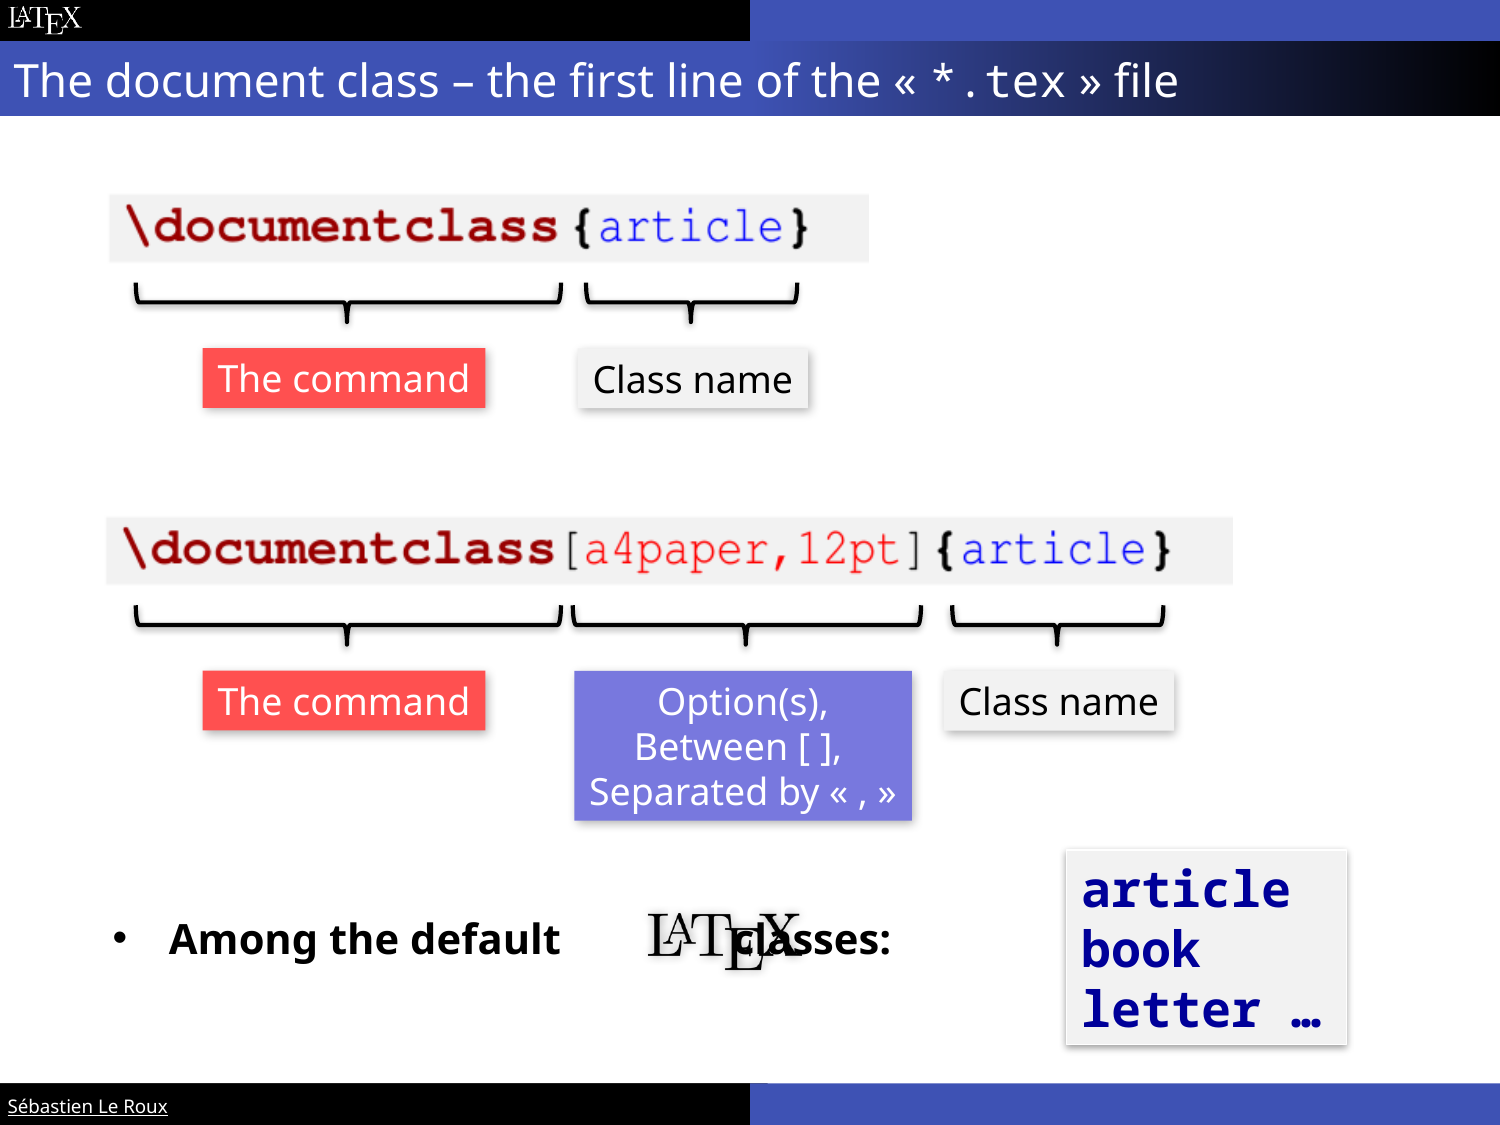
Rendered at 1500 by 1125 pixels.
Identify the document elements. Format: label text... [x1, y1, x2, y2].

picture [5, 3, 84, 37]
text_box The command [202, 670, 486, 731]
text_box Among the default classes: [97, 905, 638, 970]
picture [642, 907, 807, 976]
text_box Class name [943, 670, 1175, 731]
text_box article book letter … [1066, 849, 1347, 1045]
picture [91, 170, 869, 284]
text_box The command [202, 348, 486, 408]
text_box Among the default classes: [811, 905, 1066, 970]
picture [88, 493, 1233, 606]
text_box Option(s), Between [ ], Separated by « , » [574, 670, 912, 821]
text_box Class name [577, 348, 808, 409]
title The document class – the first line of the « *.tex » file [0, 41, 1500, 116]
